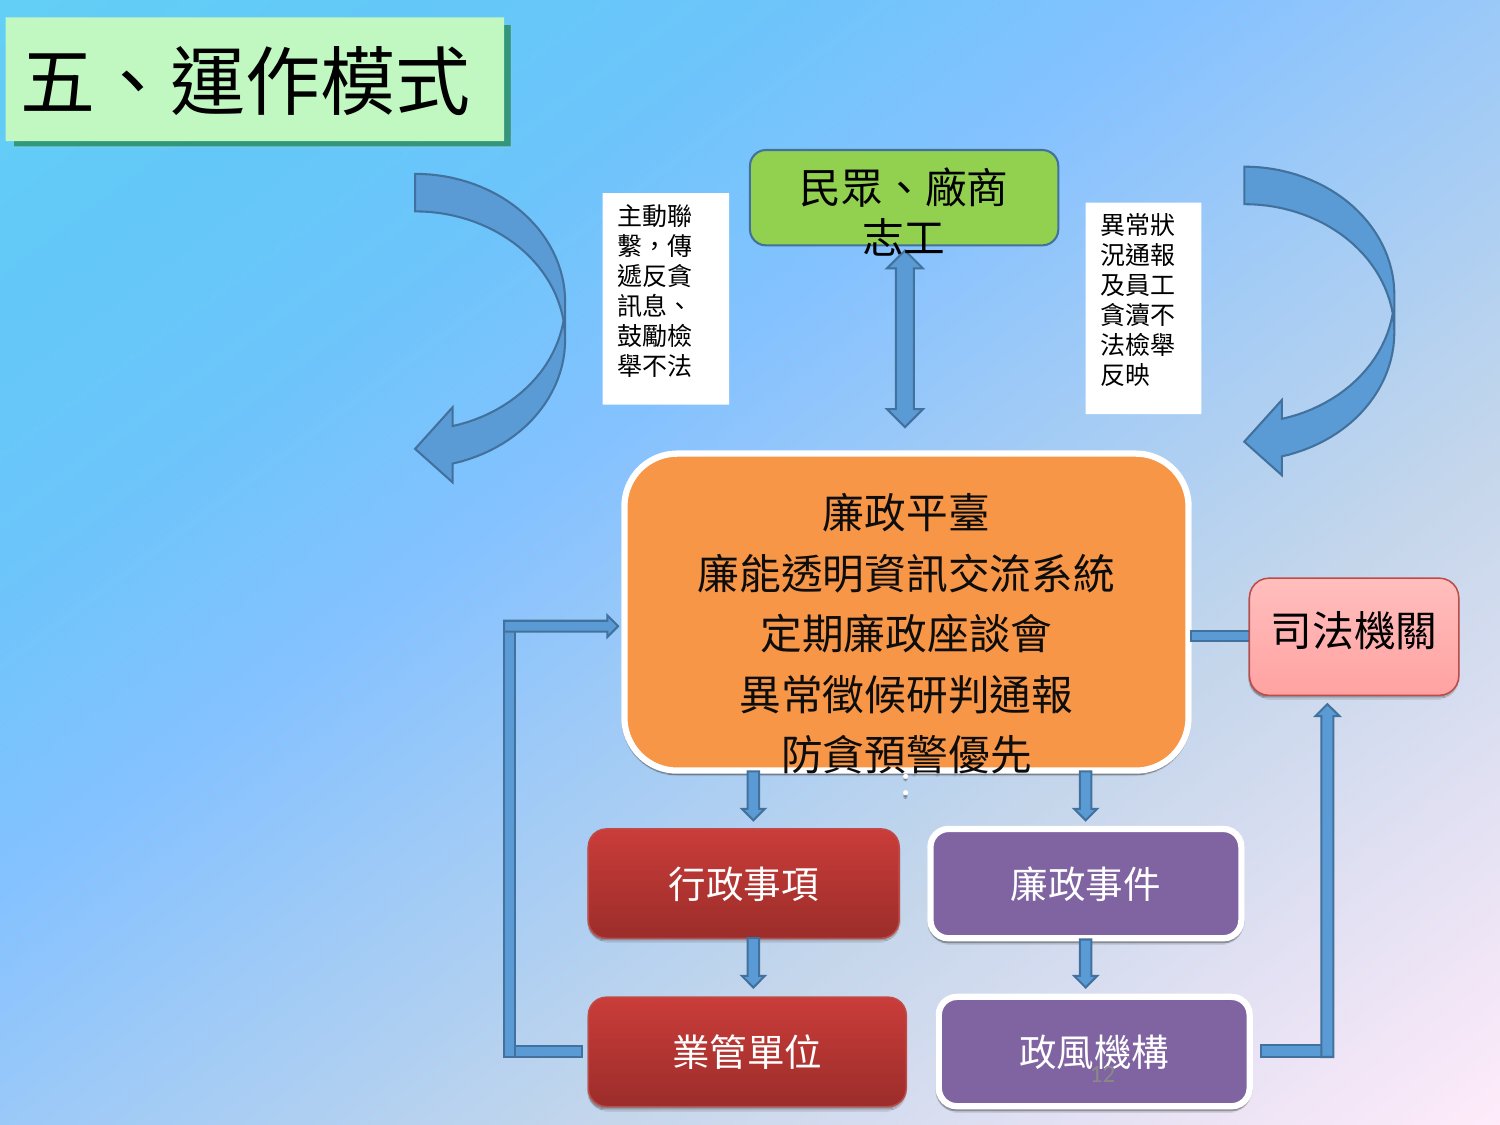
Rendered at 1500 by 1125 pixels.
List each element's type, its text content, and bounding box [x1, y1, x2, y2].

text_box [741, 771, 765, 821]
text_box [1191, 631, 1249, 641]
text_box [1244, 166, 1395, 476]
text_box 民眾、廠商 志工 [749, 149, 1059, 246]
text_box [1074, 771, 1098, 821]
text_box [1074, 939, 1098, 988]
text_box 主動聯繫，傳遞反貪訊息、鼓勵檢舉不法 [602, 193, 730, 405]
text_box 五、運作模式 [5, 17, 505, 142]
text_box 司法機關 [1249, 578, 1459, 696]
text_box 廉政事件 [930, 828, 1242, 939]
text_box 廉政平臺 廉能透明資訊交流系統 定期廉政座談會 異常徵候研判通報 防貪預警優先 ： [624, 453, 1189, 771]
text_box 行政事項 [588, 828, 900, 939]
text_box 政風機構 [938, 996, 1250, 1107]
text_box 業管單位 [588, 997, 907, 1107]
text_box [504, 615, 619, 1057]
text_box [741, 938, 765, 988]
text_box 異常狀況通報及員工貪瀆不法檢舉反映 [1085, 202, 1202, 415]
text_box [1074, 704, 1426, 1103]
text_box [415, 173, 566, 483]
text_box [886, 250, 923, 428]
